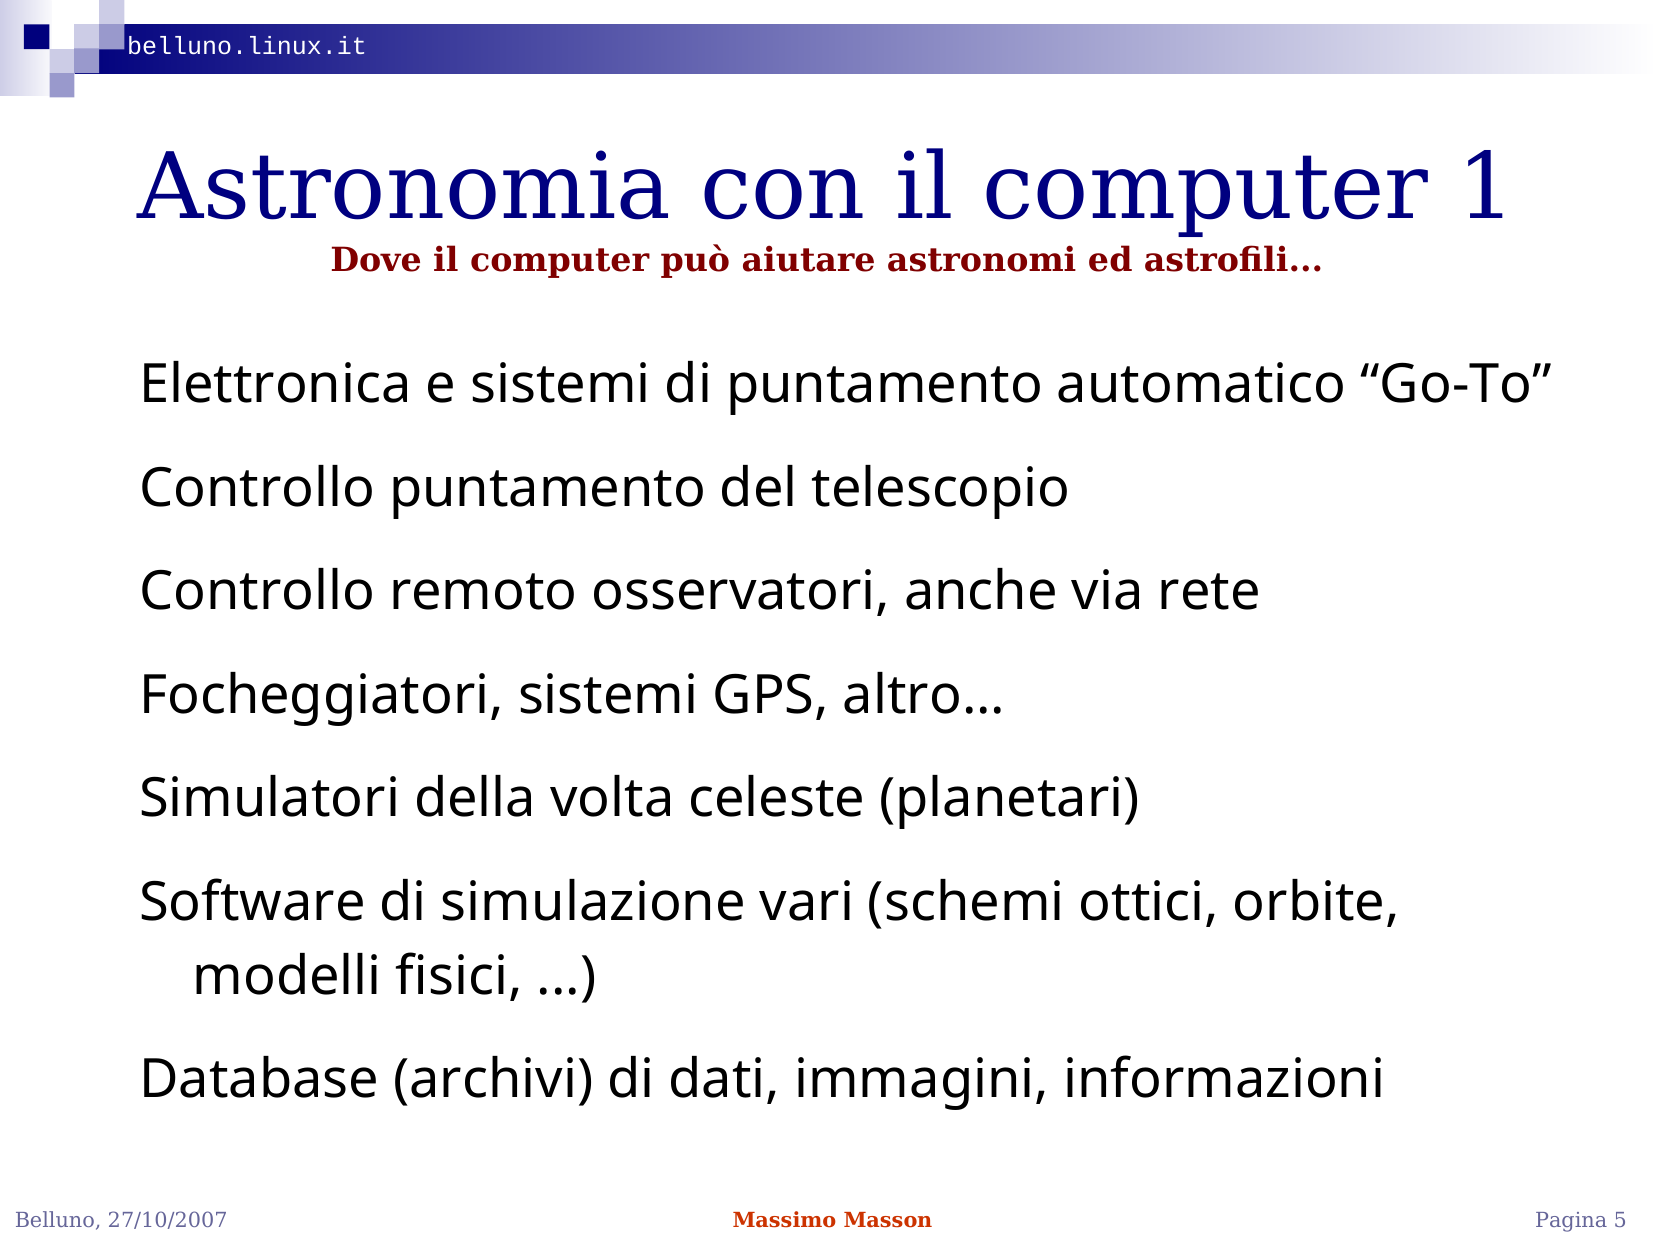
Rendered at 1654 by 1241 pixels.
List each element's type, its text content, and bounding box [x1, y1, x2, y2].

list Elettronica e sistemi di puntamento automatico “Go-To” Controllo puntamento del telescopio Controllo remoto osservatori, anche via rete Focheggiatori, sistemi GPS, altro... Simulatori della volta celeste (planetari) Software di simulazione vari (schemi ottici, orbite, modelli fisici, ...) Database (archivi) di dati, immagini, informazioni [121, 344, 1595, 1127]
title Astronomia con il computer 1 Dove il computer può aiutare astronomi ed astrofili... [121, 102, 1534, 311]
